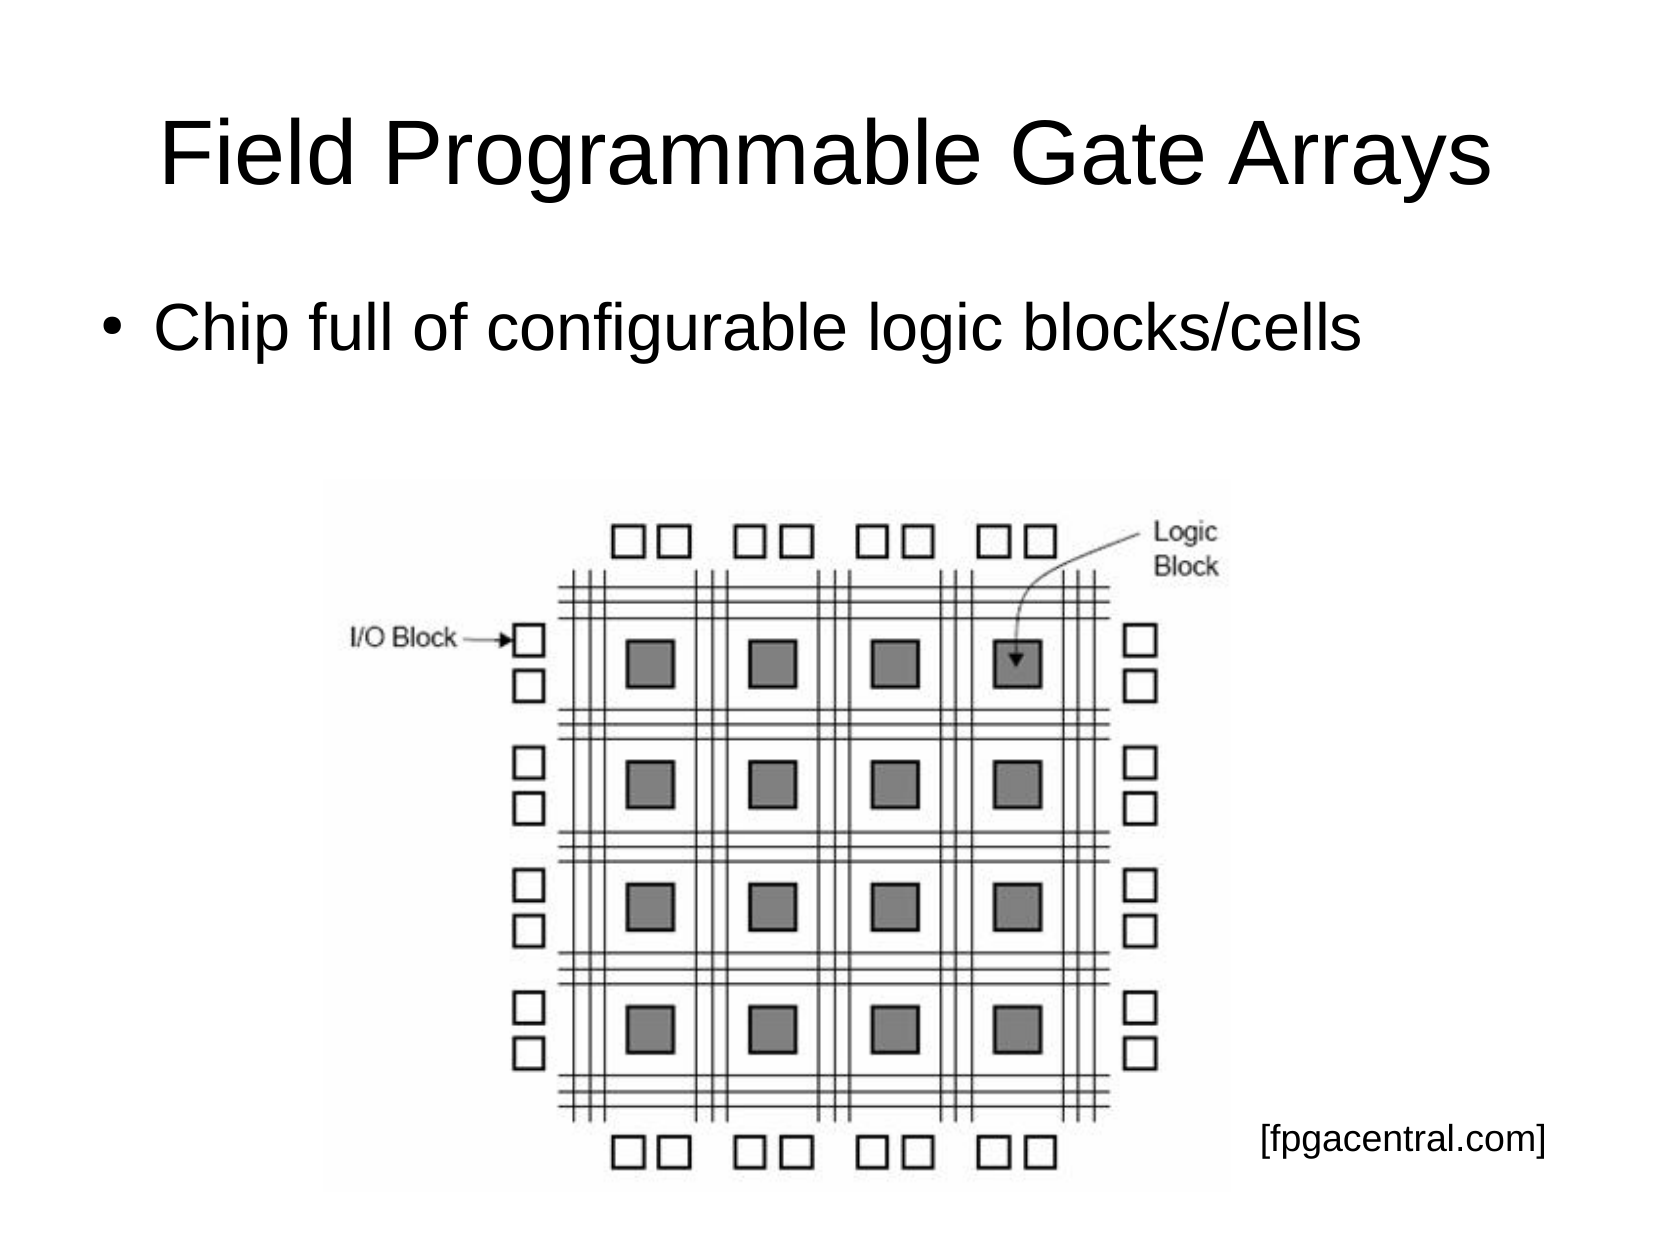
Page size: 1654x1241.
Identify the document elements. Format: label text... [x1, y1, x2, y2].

picture [323, 479, 1231, 1192]
title Field Programmable Gate Arrays [82, 49, 1571, 257]
text_box [fpgacentral.com] [1245, 1110, 1591, 1167]
list Chip full of configurable logic blocks/cells [82, 290, 1538, 1010]
